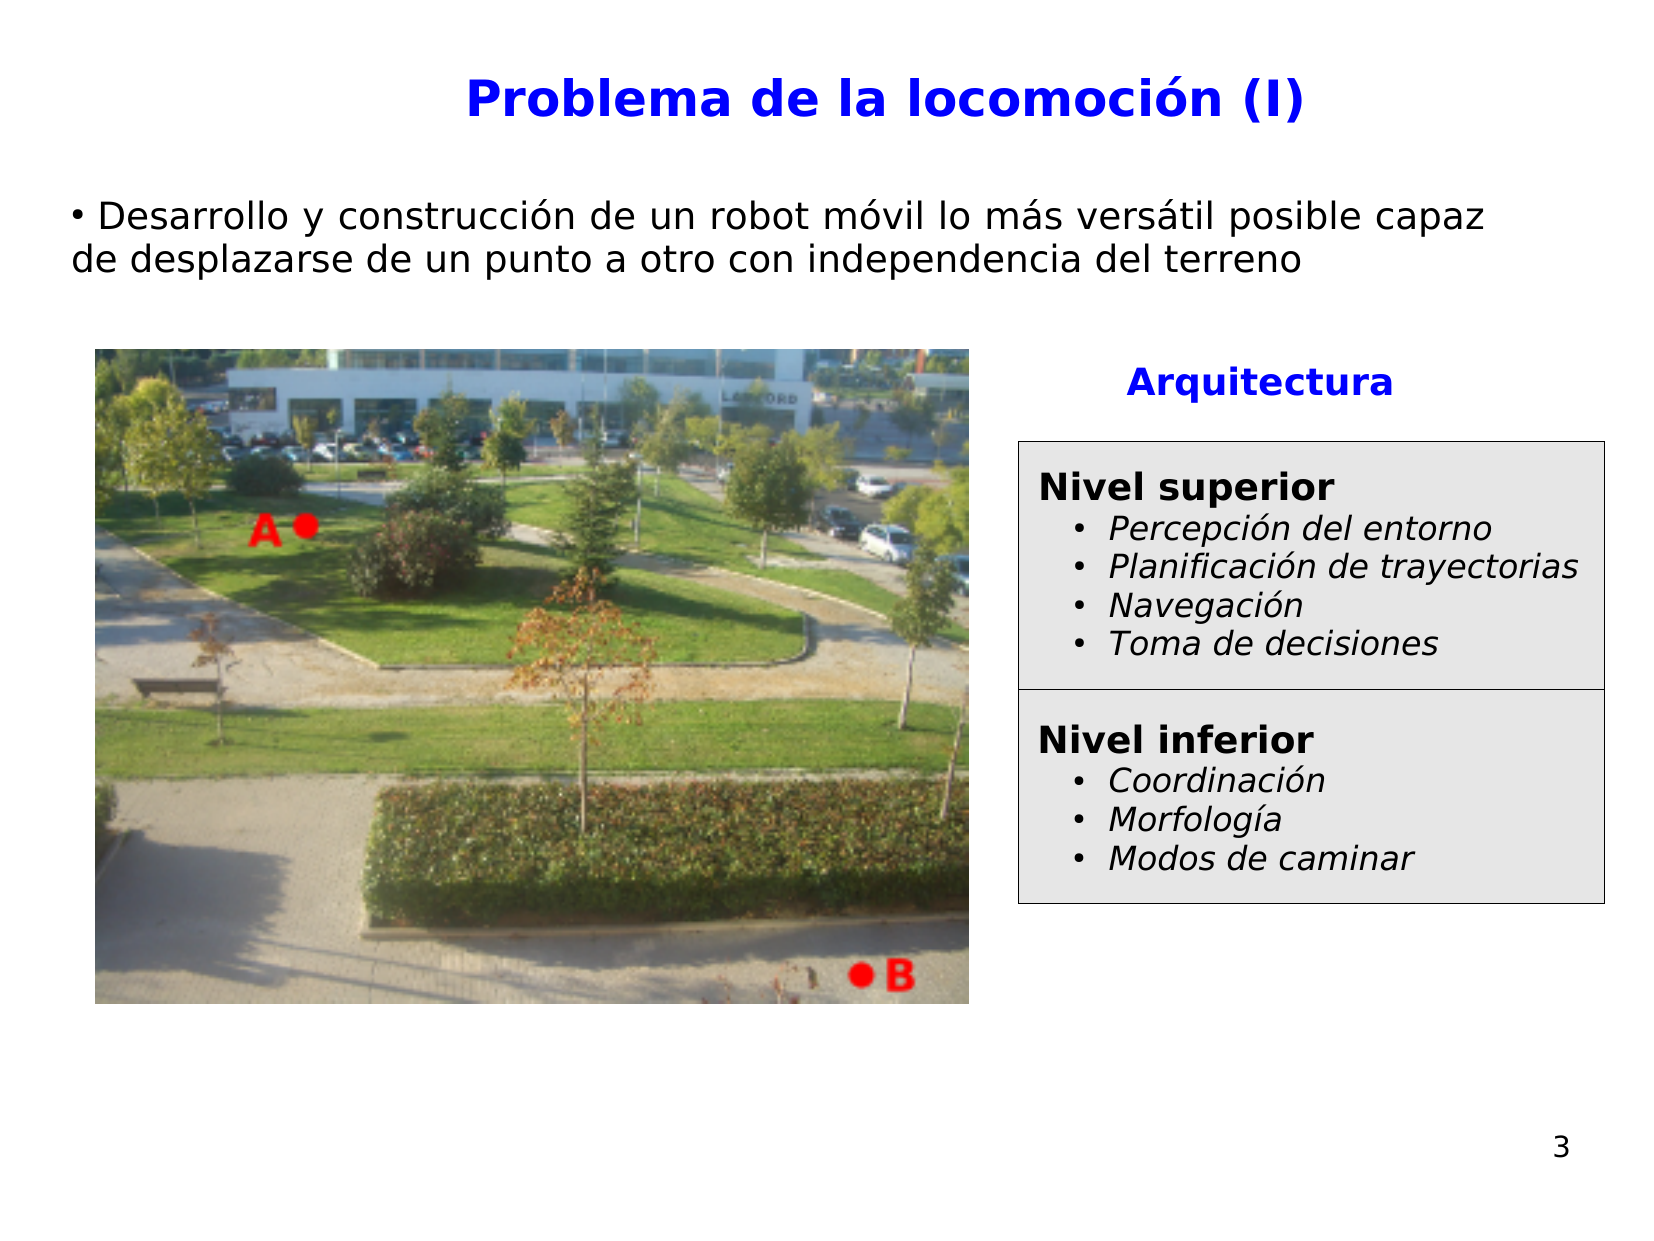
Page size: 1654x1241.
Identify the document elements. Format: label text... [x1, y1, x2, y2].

text_box Nivel superior Percepción del entorno Planificación de trayectorias Navegación Toma de decisiones [1023, 458, 1595, 671]
text_box [1018, 441, 1605, 904]
text_box Arquitectura [1111, 353, 1410, 412]
text_box Desarrollo y construcción de un robot móvil lo más versátil posible capaz de desplazarse de un punto a otro con independencia del terreno [56, 187, 1540, 289]
text_box Problema de la locomoción (I) [450, 62, 1322, 136]
picture [95, 349, 969, 1004]
text_box Nivel inferior Coordinación Morfología Modos de caminar [1022, 711, 1430, 886]
